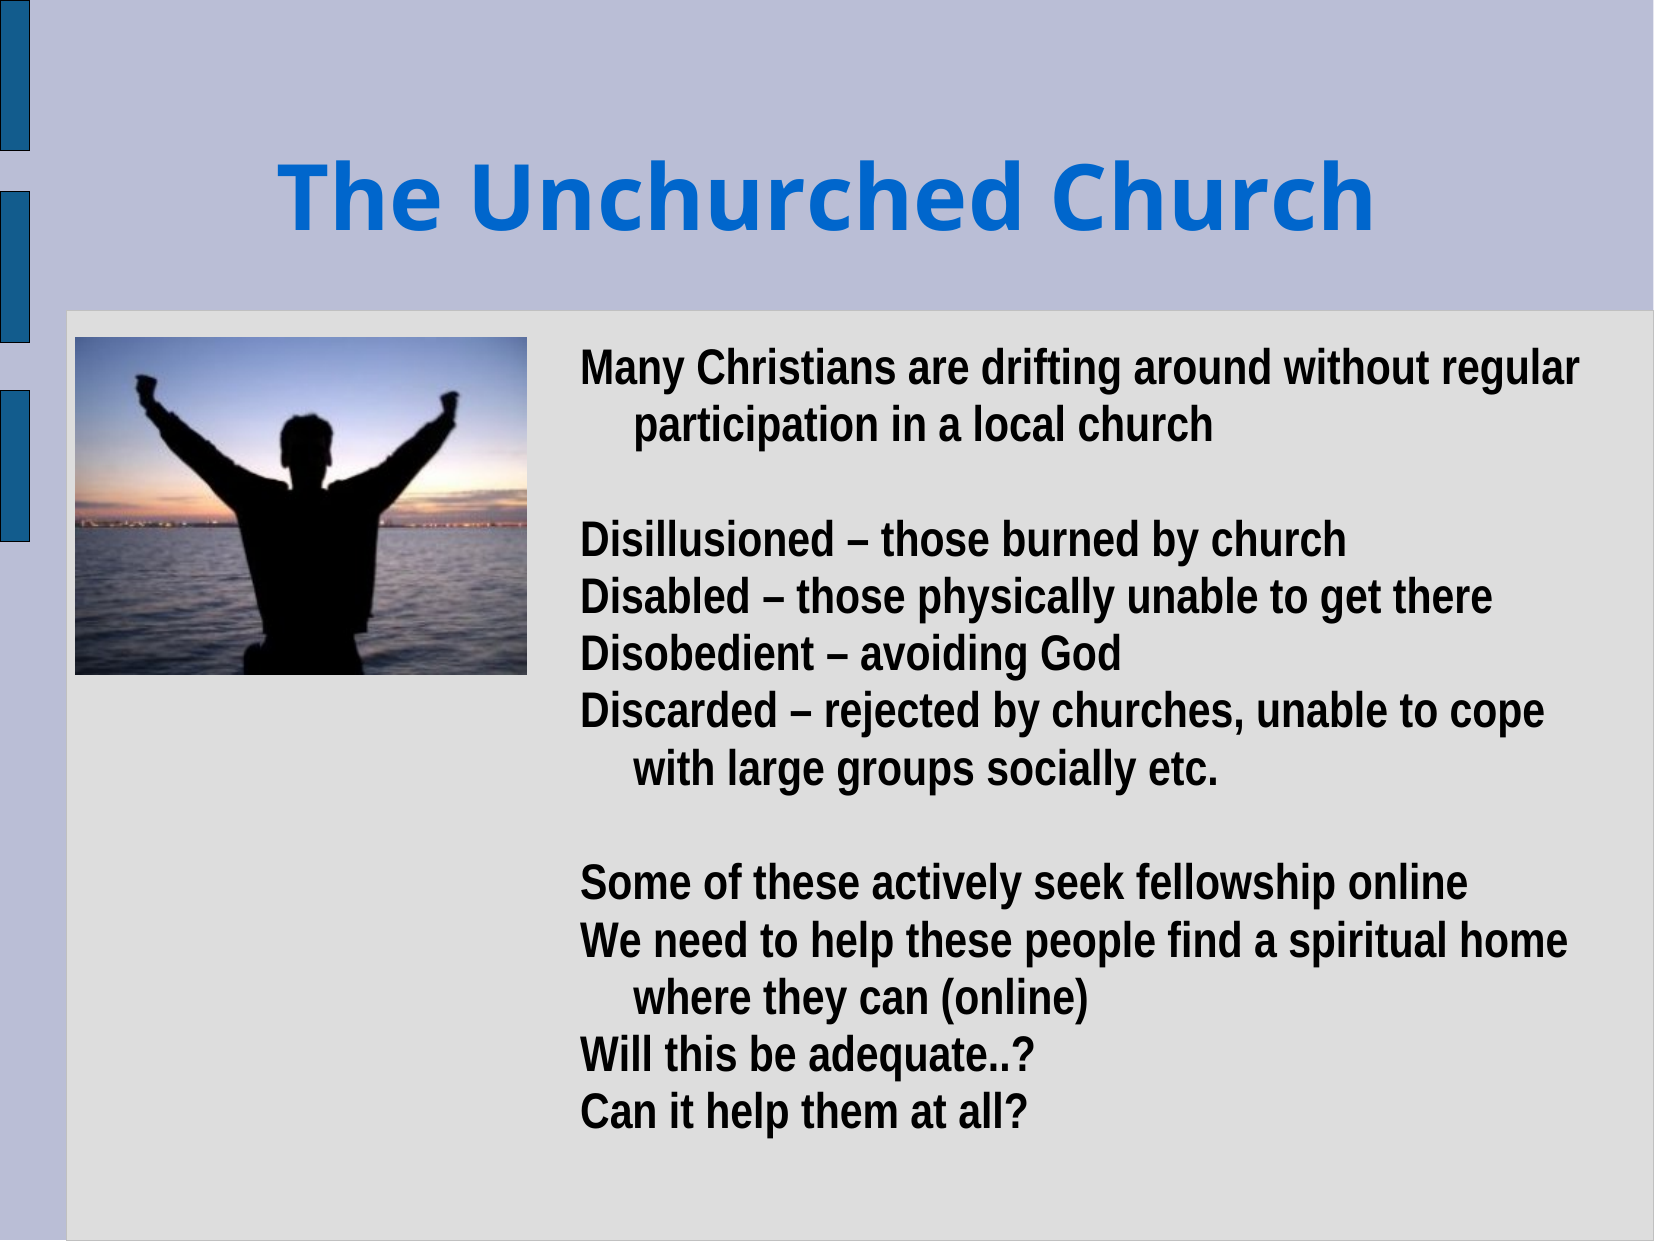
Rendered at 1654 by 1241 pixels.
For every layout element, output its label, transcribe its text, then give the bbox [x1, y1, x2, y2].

picture [75, 337, 527, 676]
list Many Christians are drifting around without regular participation in a local church Disillusioned – those burned by church Disabled – those physically unable to get there Disobedient – avoiding God Discarded – rejected by churches, unable to cope with large groups socially etc. Some of these actively seek fellowship online We need to help these people find a spiritual home where they can (online) Will this be adequate..? Can it help them at all? [562, 337, 1619, 1201]
title The Unchurched Church [121, 91, 1534, 299]
